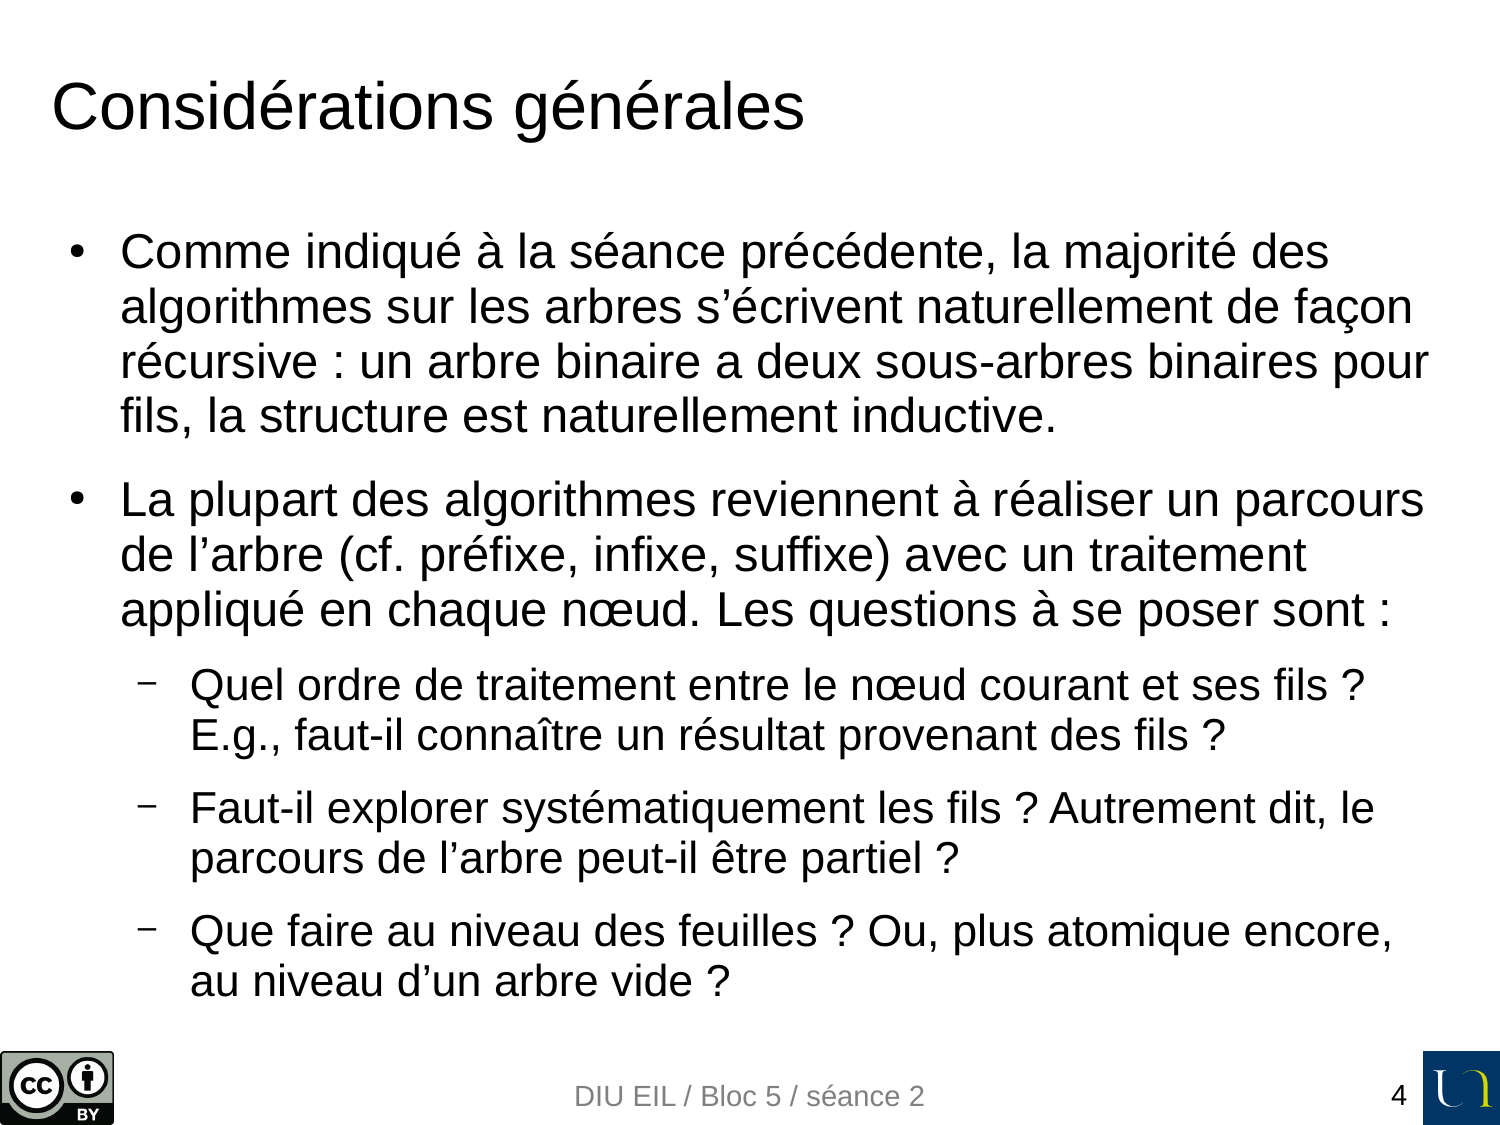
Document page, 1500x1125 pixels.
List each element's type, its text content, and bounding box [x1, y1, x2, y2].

list Comme indiqué à la séance précédente, la majorité des algorithmes sur les arbres s’écrivent naturellement de façon récursive : un arbre binaire a deux sous-arbres binaires pour fils, la structure est naturellement inductive. La plupart des algorithmes reviennent à réaliser un parcours de l’arbre (cf. préfixe, infixe, suffixe) avec un traitement appliqué en chaque nœud. Les questions à se poser sont : Quel ordre de traitement entre le nœud courant et ses fils ? E.g., faut-il connaître un résultat provenant des fils ? Faut-il explorer systématiquement les fils ? Autrement dit, le parcours de l’arbre peut-il être partiel ? Que faire au niveau des feuilles ? Ou, plus atomique encore, au niveau d’un arbre vide ? [51, 224, 1449, 1052]
picture [1417, 1051, 1500, 1125]
title Considérations générales [51, 44, 1449, 170]
picture [0, 1051, 114, 1125]
